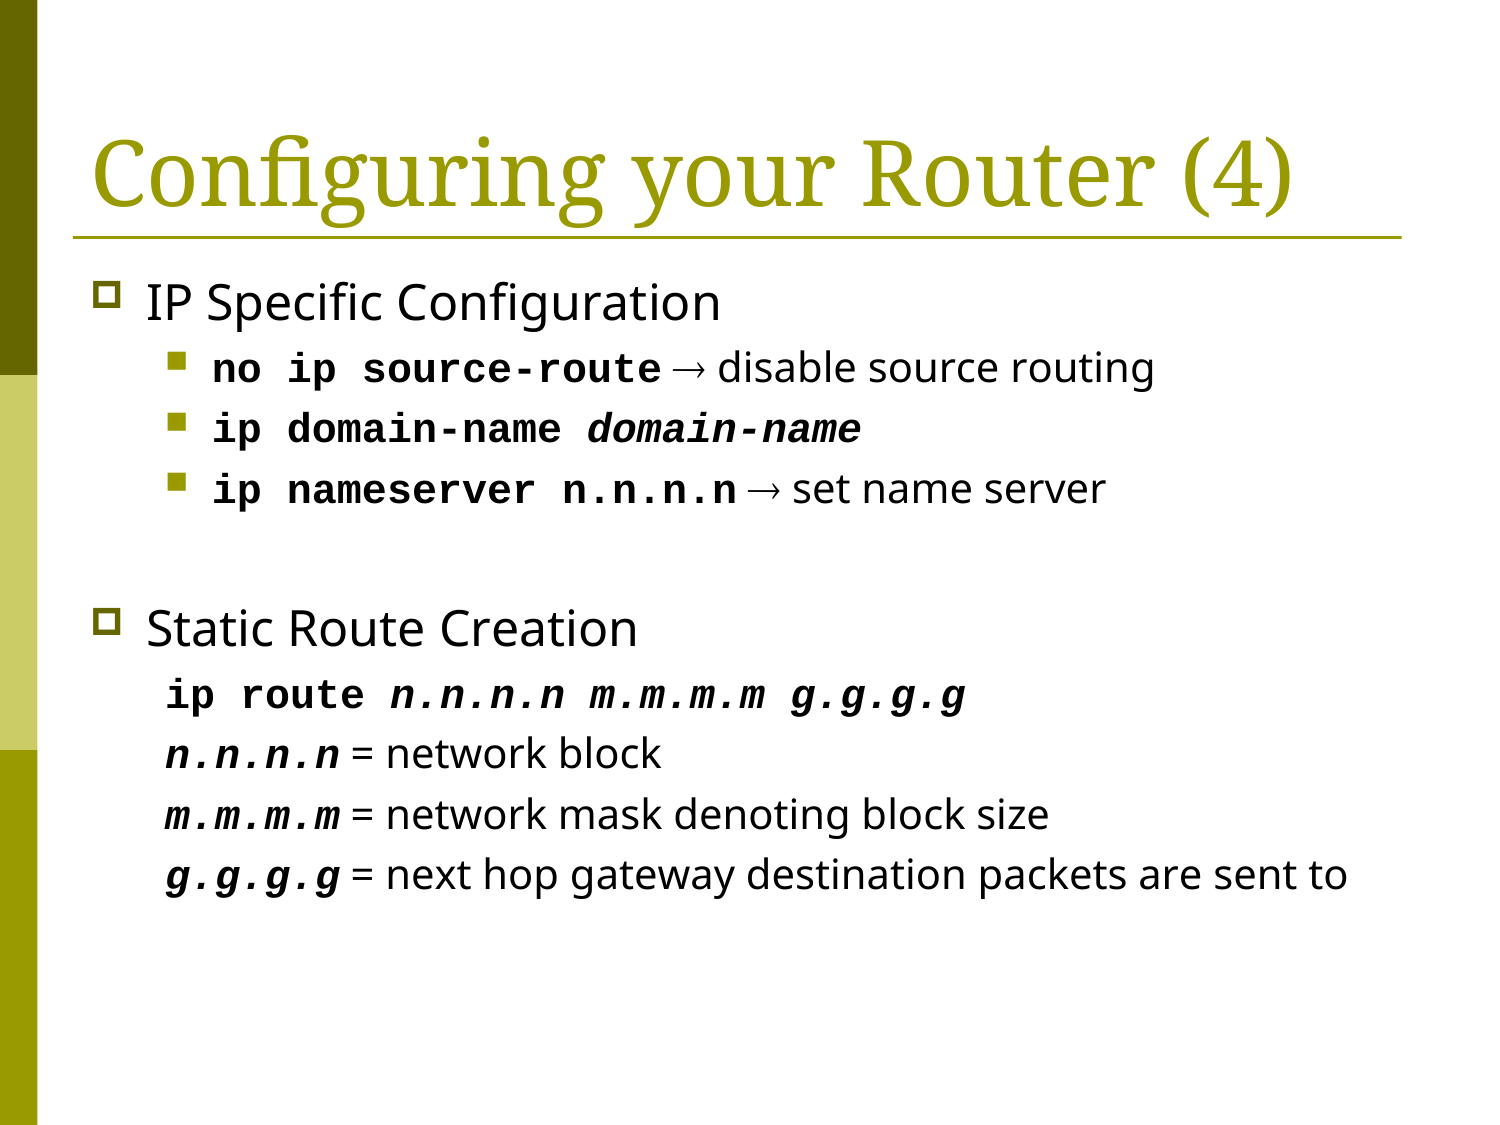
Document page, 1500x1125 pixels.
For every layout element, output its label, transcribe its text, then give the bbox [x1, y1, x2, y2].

list IP Specific Configuration no ip source-route  disable source routing ip domain-name domain-name ip nameserver n.n.n.n  set name server Static Route Creation ip route n.n.n.n m.m.m.m g.g.g.g n.n.n.n = network block m.m.m.m = network mask denoting block size g.g.g.g = next hop gateway destination packets are sent to [74, 262, 1463, 1006]
title Configuring your Router (4) [75, 45, 1426, 233]
